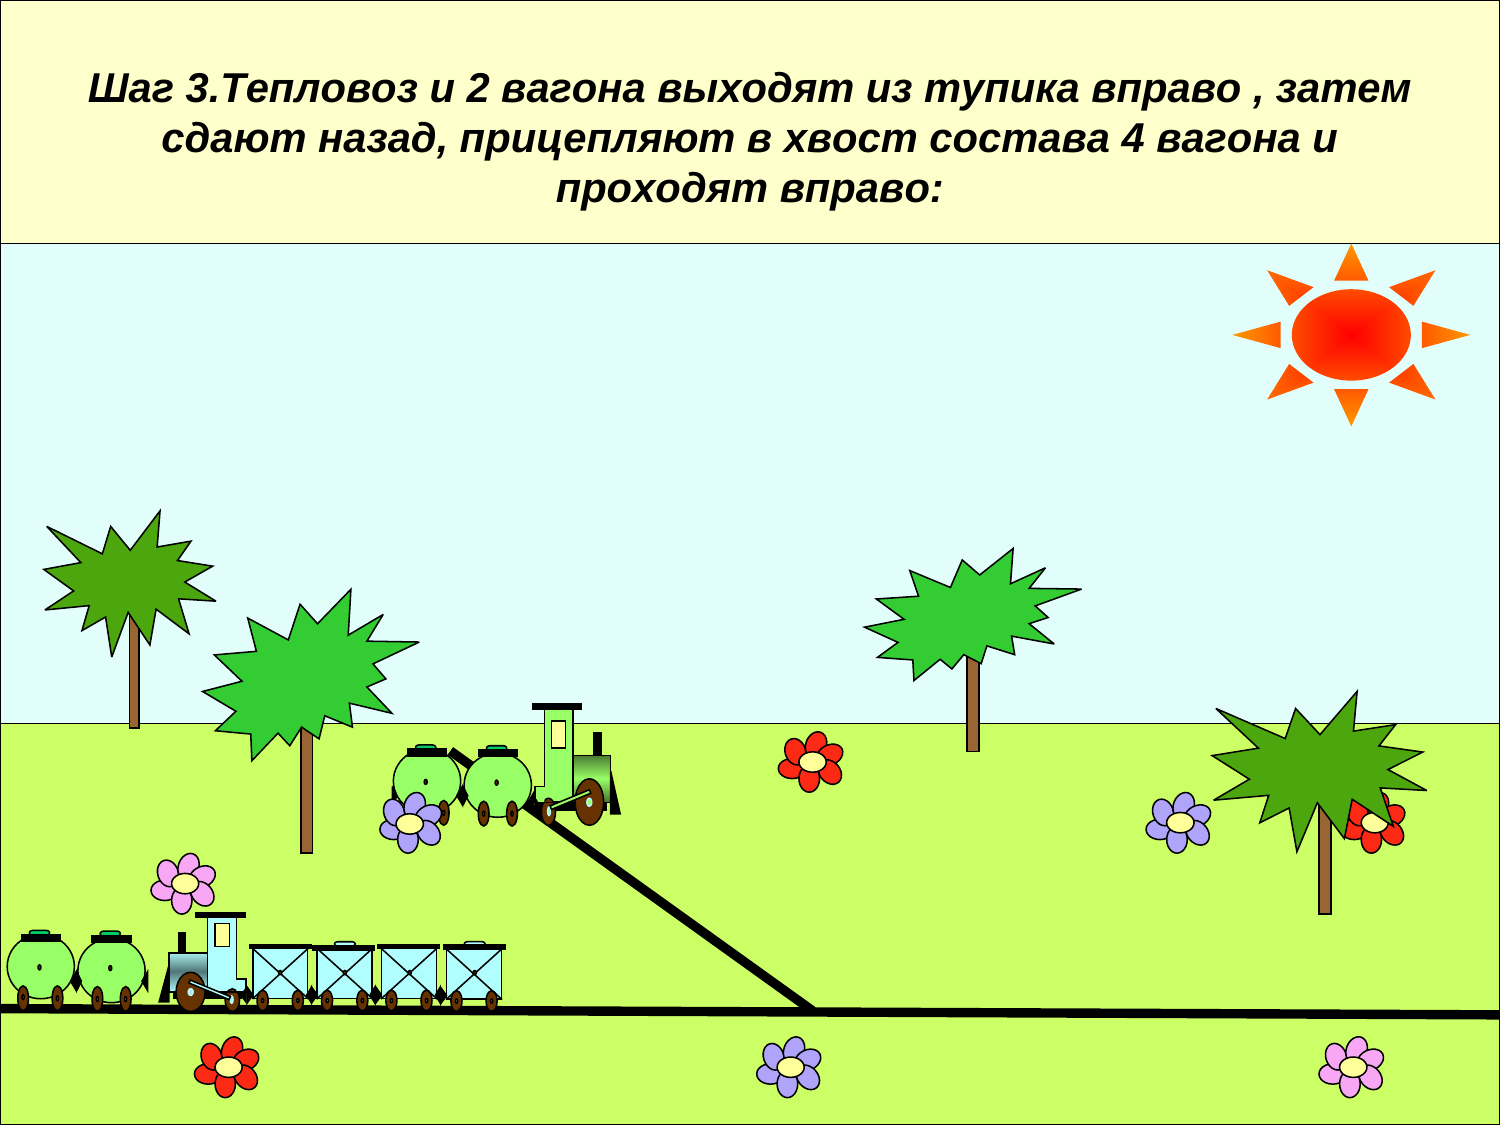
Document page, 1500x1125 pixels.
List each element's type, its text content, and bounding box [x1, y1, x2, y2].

title Шаг 3.Тепловоз и 2 вагона выходят из тупика вправо , затем сдают назад, прицепляют в хвост состава 4 вагона и проходят вправо: [47, 42, 1453, 185]
text_box [0, 0, 1500, 1012]
text_box [0, 1014, 1500, 1125]
